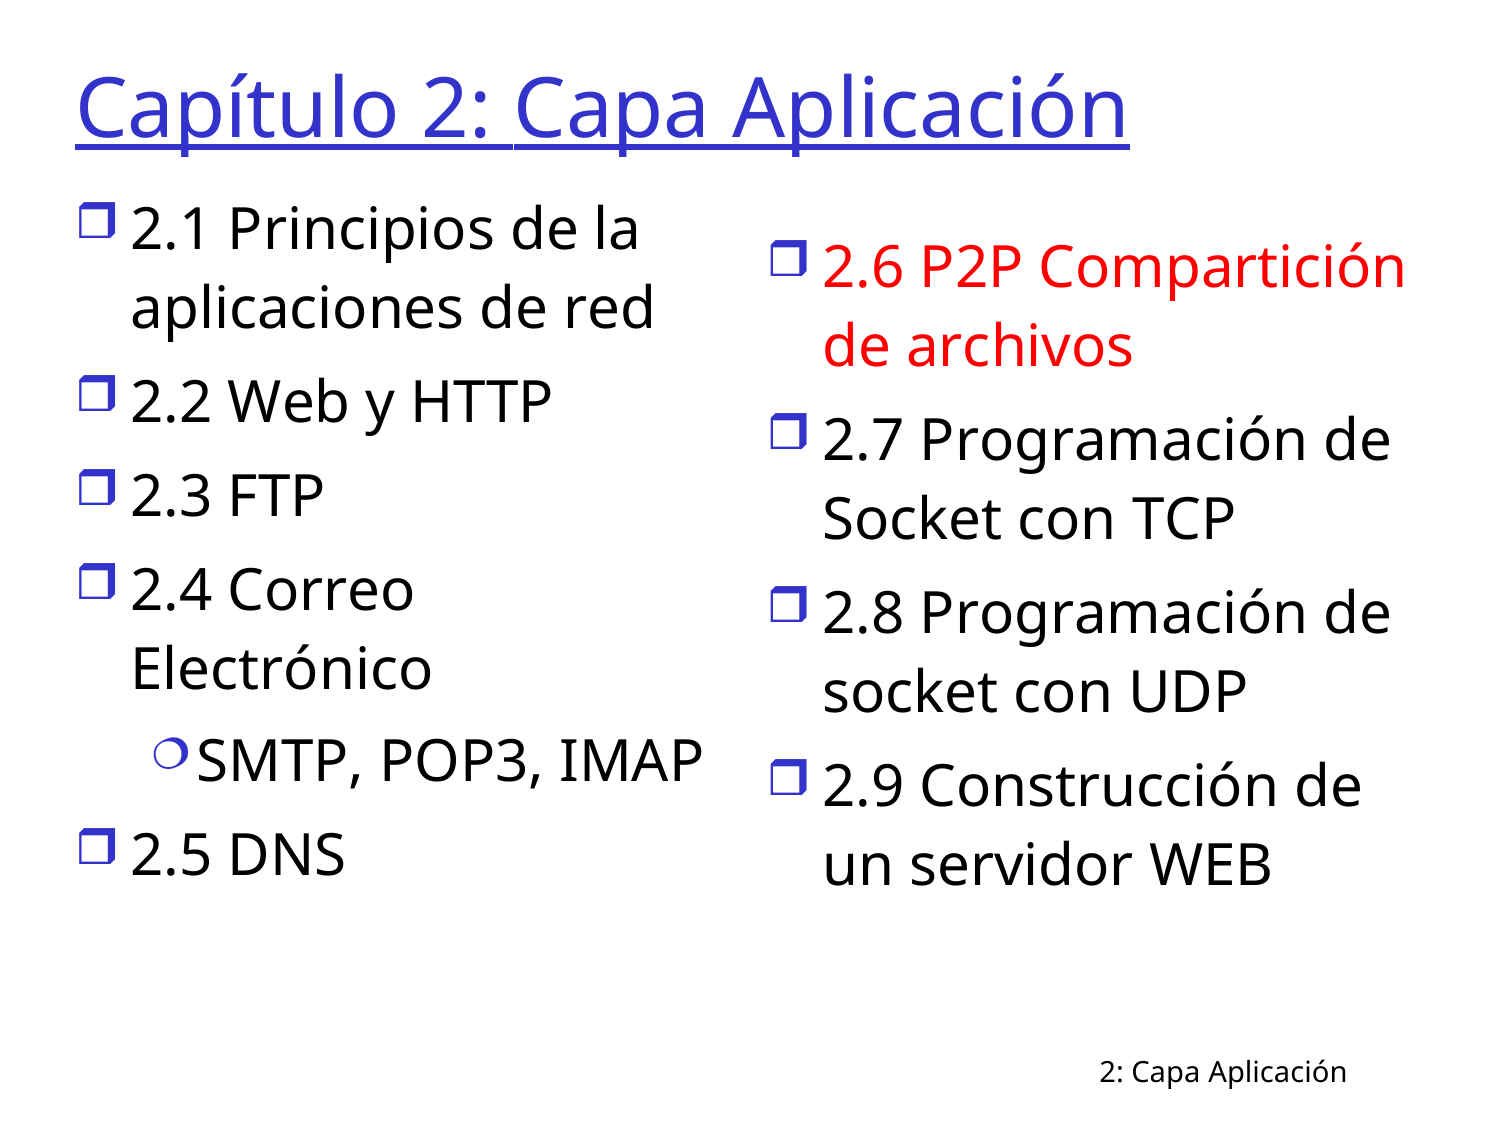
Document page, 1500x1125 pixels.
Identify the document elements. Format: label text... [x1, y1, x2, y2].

list 2.1 Principios de la aplicaciones de red 2.2 Web y HTTP 2.3 FTP 2.4 Correo Electrónico SMTP, POP3, IMAP 2.5 DNS [75, 187, 734, 1021]
title Capítulo 2: Capa Aplicación [75, 23, 1426, 188]
list 2.6 P2P Compartición de archivos 2.7 Programación de Socket con TCP 2.8 Programación de socket con UDP 2.9 Construcción de un servidor WEB [766, 224, 1426, 968]
